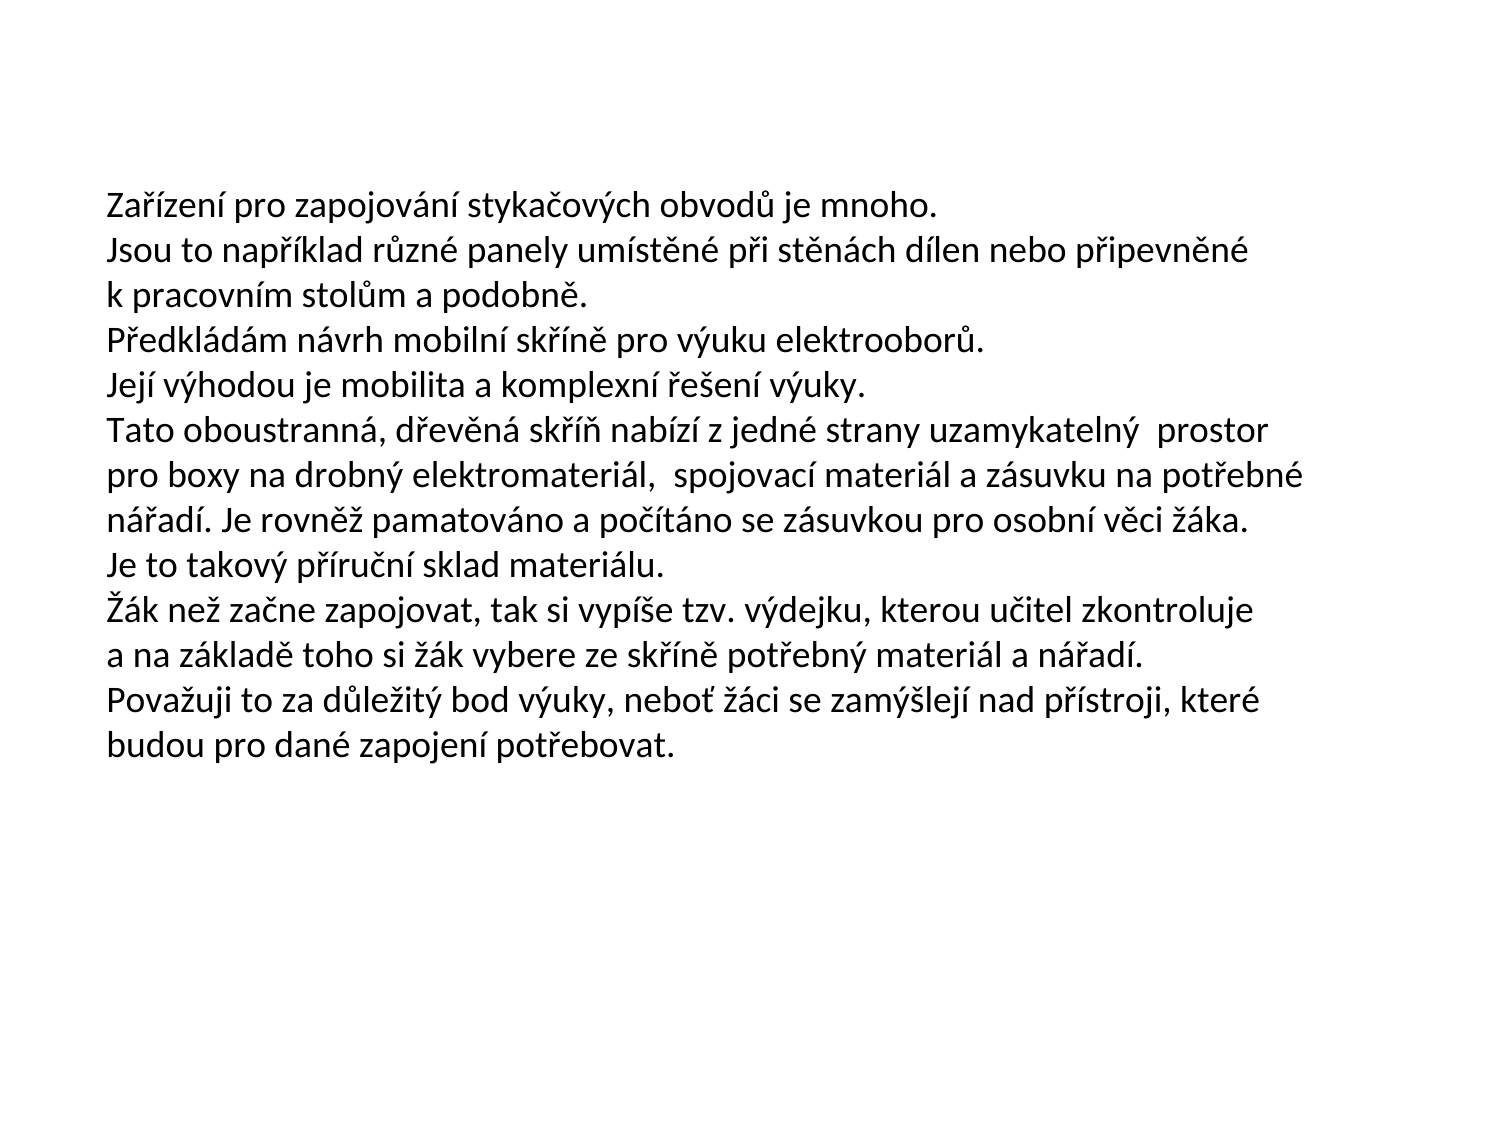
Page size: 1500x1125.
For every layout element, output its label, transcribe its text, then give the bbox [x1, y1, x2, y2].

text_box Zařízení pro zapojování stykačových obvodů je mnoho. Jsou to například různé panely umístěné při stěnách dílen nebo připevněné k pracovním stolům a podobně. Předkládám návrh mobilní skříně pro výuku elektrooborů. Její výhodou je mobilita a komplexní řešení výuky. Tato oboustranná, dřevěná skříň nabízí z jedné strany uzamykatelný prostor pro boxy na drobný elektromateriál, spojovací materiál a zásuvku na potřebné nářadí. Je rovněž pamatováno a počítáno se zásuvkou pro osobní věci žáka. Je to takový příruční sklad materiálu. Žák než začne zapojovat, tak si vypíše tzv. výdejku, kterou učitel zkontroluje a na základě toho si žák vybere ze skříně potřebný materiál a nářadí. Považuji to za důležitý bod výuky, neboť žáci se zamýšlejí nad přístroji, které budou pro dané zapojení potřebovat. [91, 172, 1320, 864]
